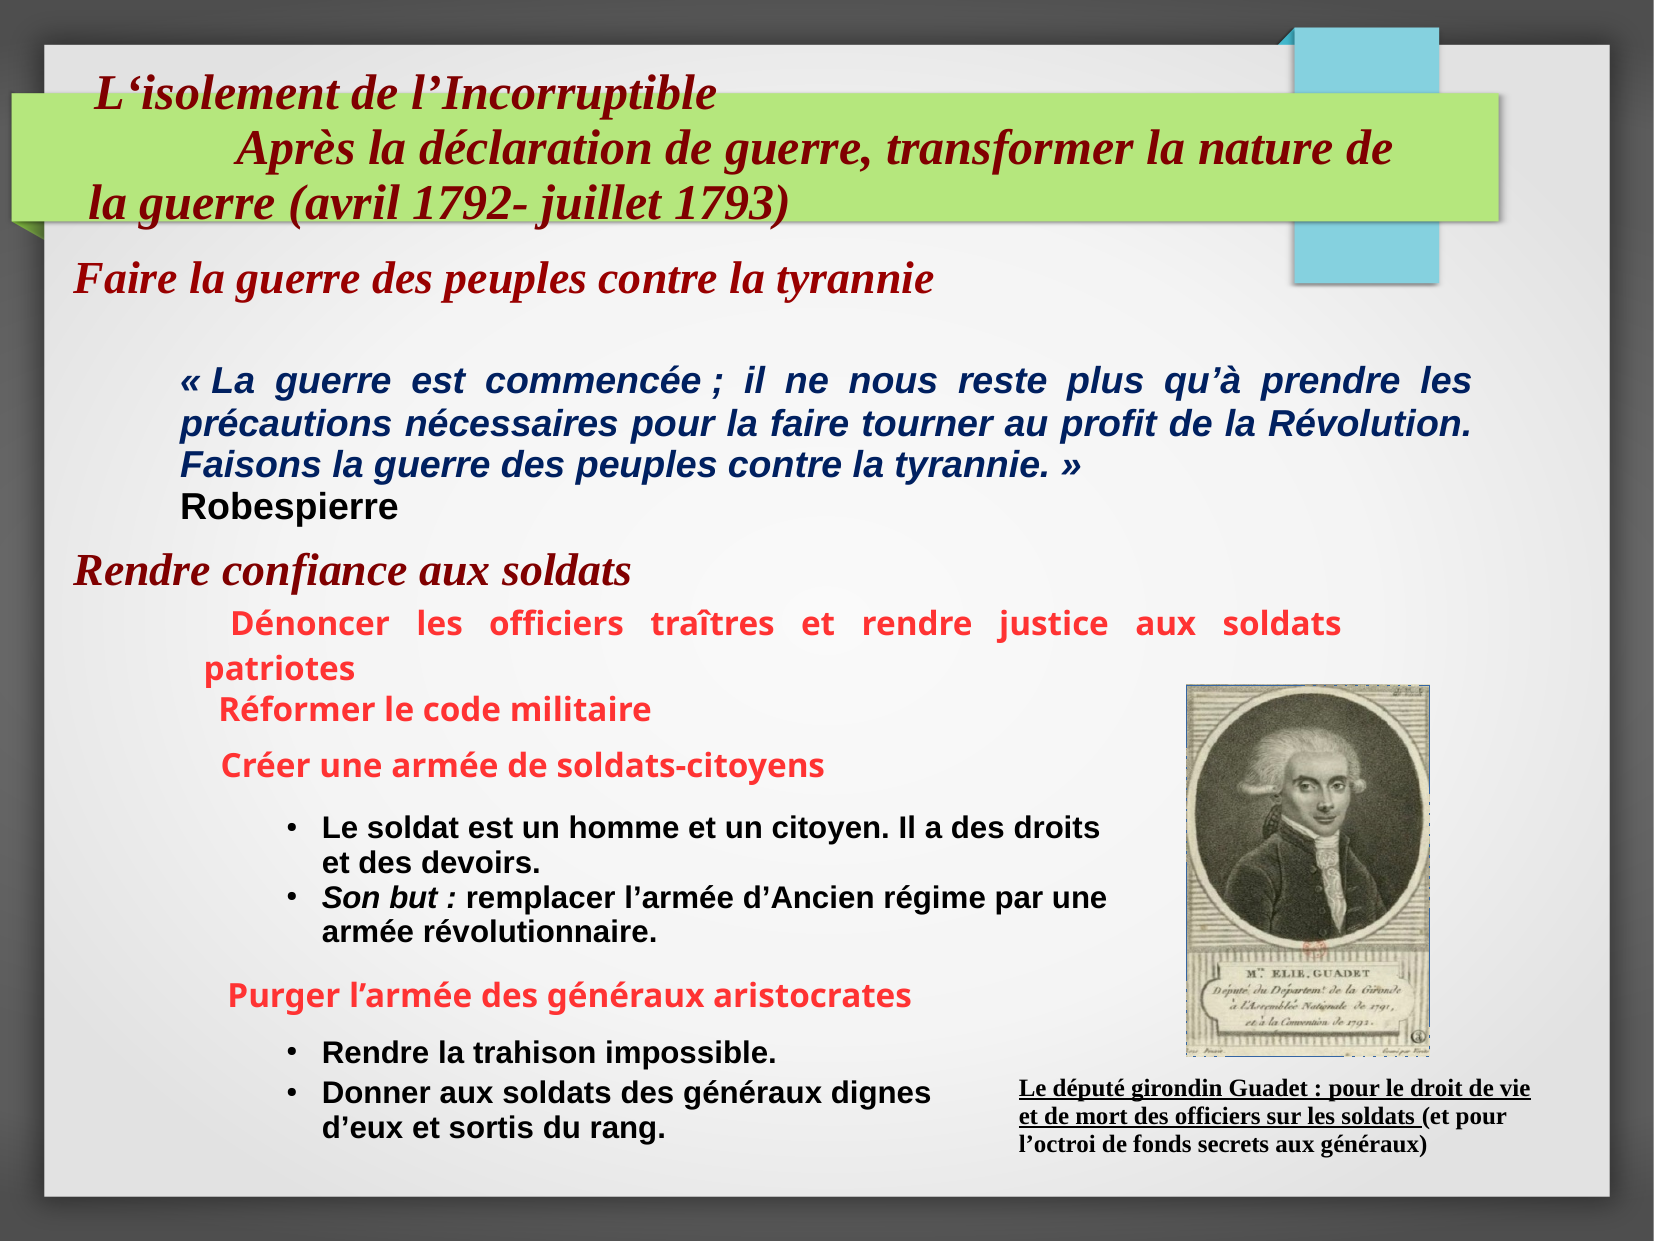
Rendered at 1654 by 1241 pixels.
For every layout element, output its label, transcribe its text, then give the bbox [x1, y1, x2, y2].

text_box Réformer le code militaire [194, 678, 1022, 733]
text_box Créer une armée de soldats-citoyens [205, 737, 1092, 791]
text_box Le député girondin Guadet : pour le droit de vie et de mort des officiers sur les soldats (et pour l’octroi de fonds secrets aux généraux) [1003, 1051, 1571, 1182]
text_box Faire la guerre des peuples contre la tyrannie [59, 245, 1016, 312]
text_box Rendre la trahison impossible. Donner aux soldats des généraux dignes d’eux et sortis du rang. [271, 1027, 969, 1153]
title L‘isolement de l’Incorruptible Après la déclaration de guerre, transformer la nature de la guerre (avril 1792- juillet 1793) [82, 64, 1430, 231]
text_box « La guerre est commencée ; il ne nous reste plus qu’à prendre les précautions nécessaires pour la faire tourner au profit de la Révolution. Faisons la guerre des peuples contre la tyrannie. » Robespierre [165, 332, 1489, 556]
text_box Dénoncer les officiers traîtres et rendre justice aux soldats patriotes [188, 599, 1359, 692]
picture [0, 0, 1654, 1241]
text_box Le soldat est un homme et un citoyen. Il a des droits et des devoirs. Son but : remplacer l’armée d’Ancien régime par une armée révolutionnaire. [271, 803, 1153, 957]
text_box Rendre confiance aux soldats [59, 537, 969, 604]
text_box Purger l’armée des généraux aristocrates [212, 967, 1099, 1022]
